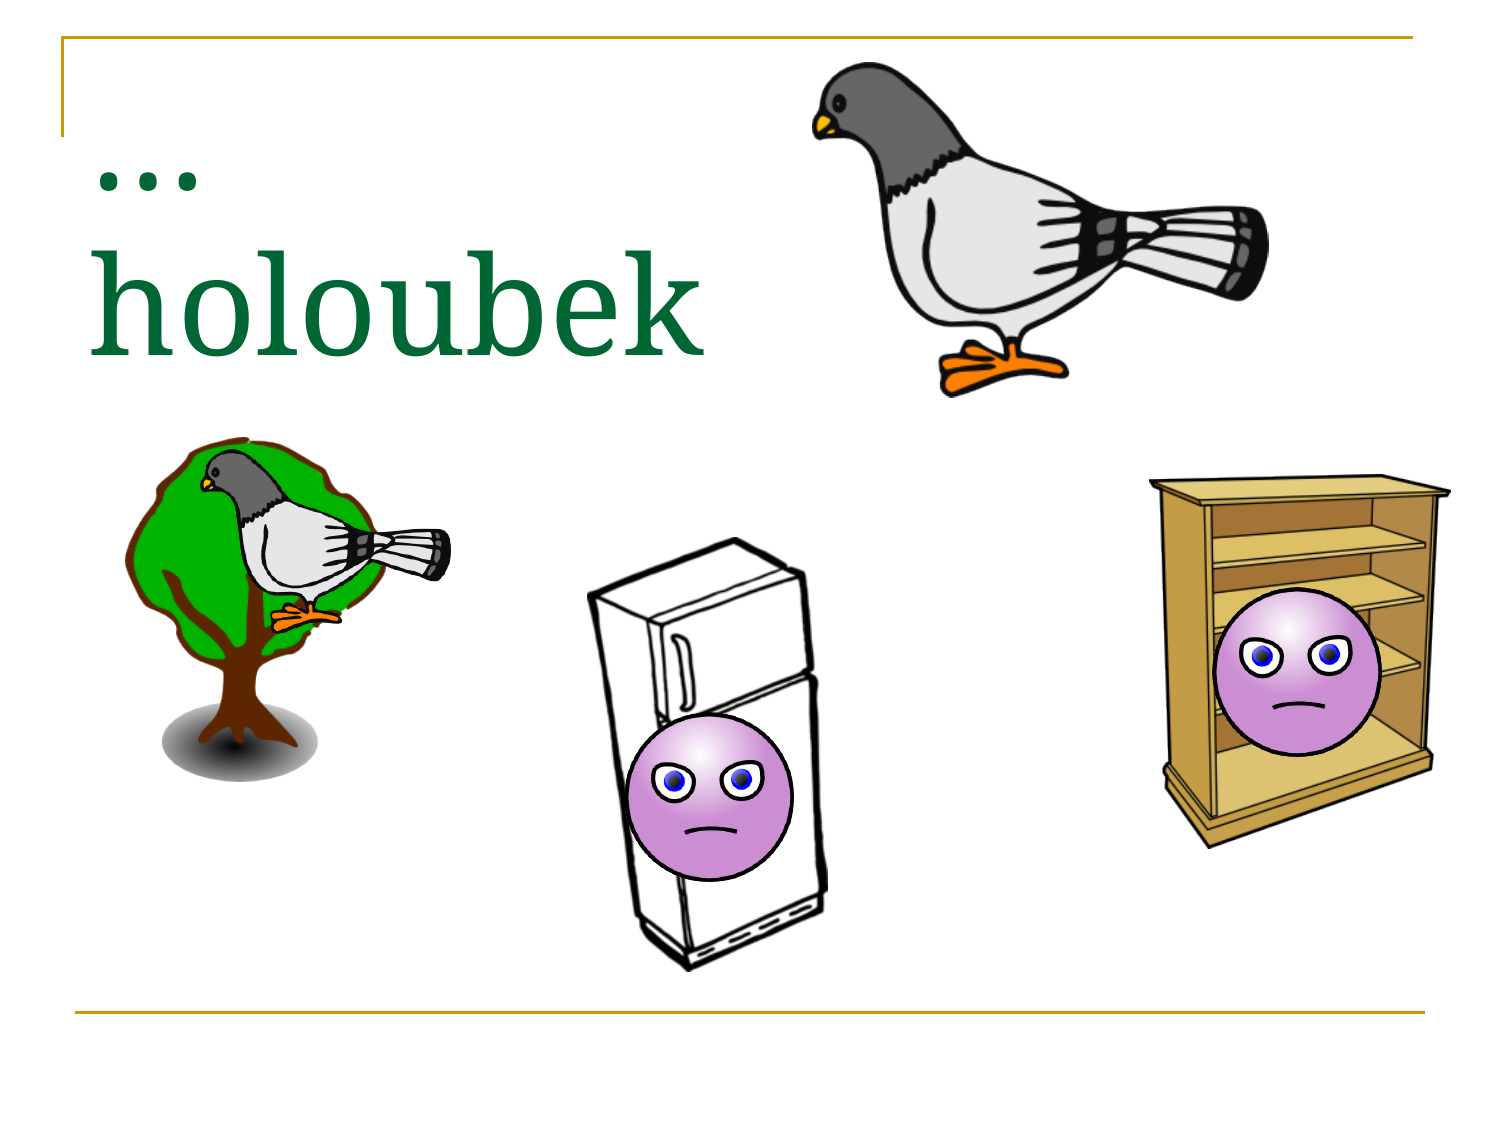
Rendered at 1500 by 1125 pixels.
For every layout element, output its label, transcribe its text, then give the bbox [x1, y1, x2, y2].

picture [812, 62, 1269, 398]
picture [125, 437, 451, 782]
picture [587, 537, 828, 972]
picture [1149, 474, 1451, 849]
text_box …holoubek [74, 45, 788, 233]
